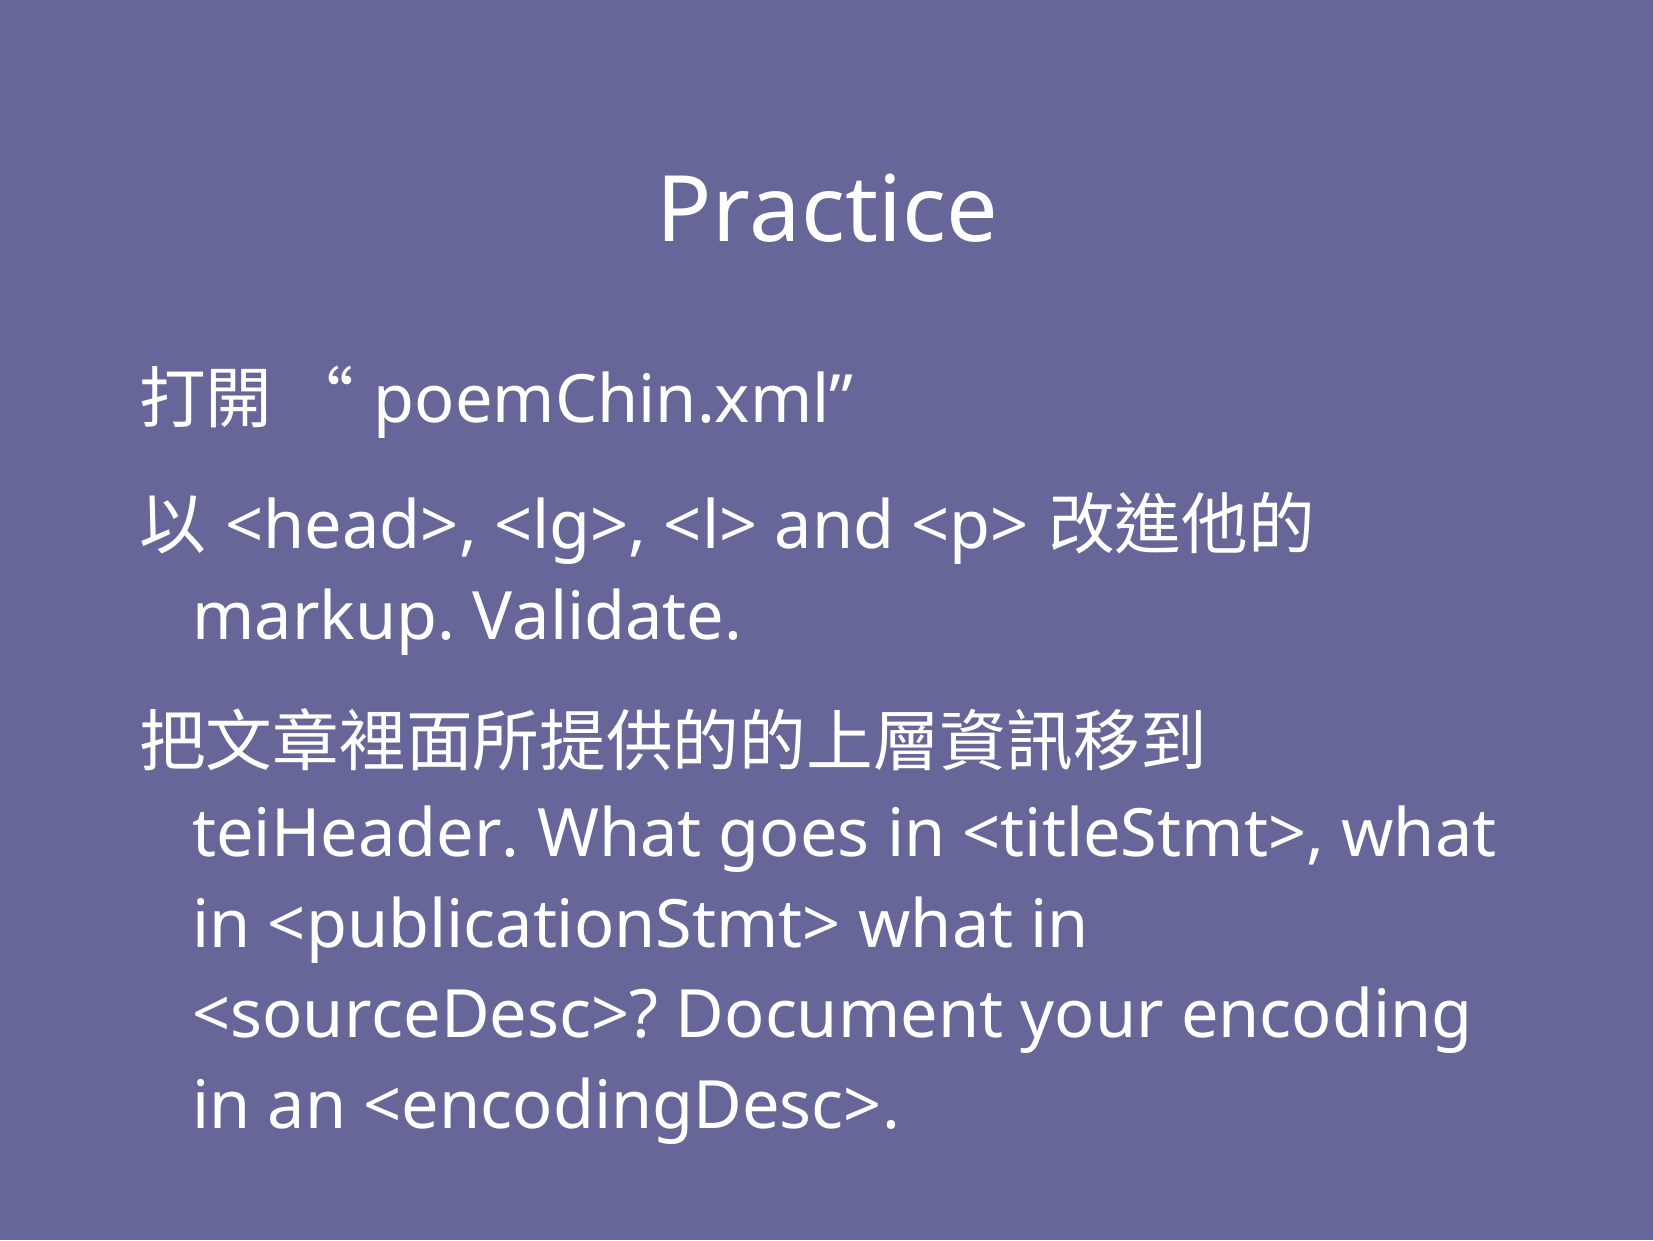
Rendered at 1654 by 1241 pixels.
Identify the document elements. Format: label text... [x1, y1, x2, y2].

list 打開 “poemChin.xml” 以<head>, <lg>, <l> and <p>改進他的markup. Validate. 把文章裡面所提供的的上層資訊移到teiHeader. What goes in <titleStmt>, what in <publicationStmt> what in <sourceDesc>? Document your encoding in an <encodingDesc>. [121, 344, 1534, 1127]
title Practice [121, 102, 1534, 310]
